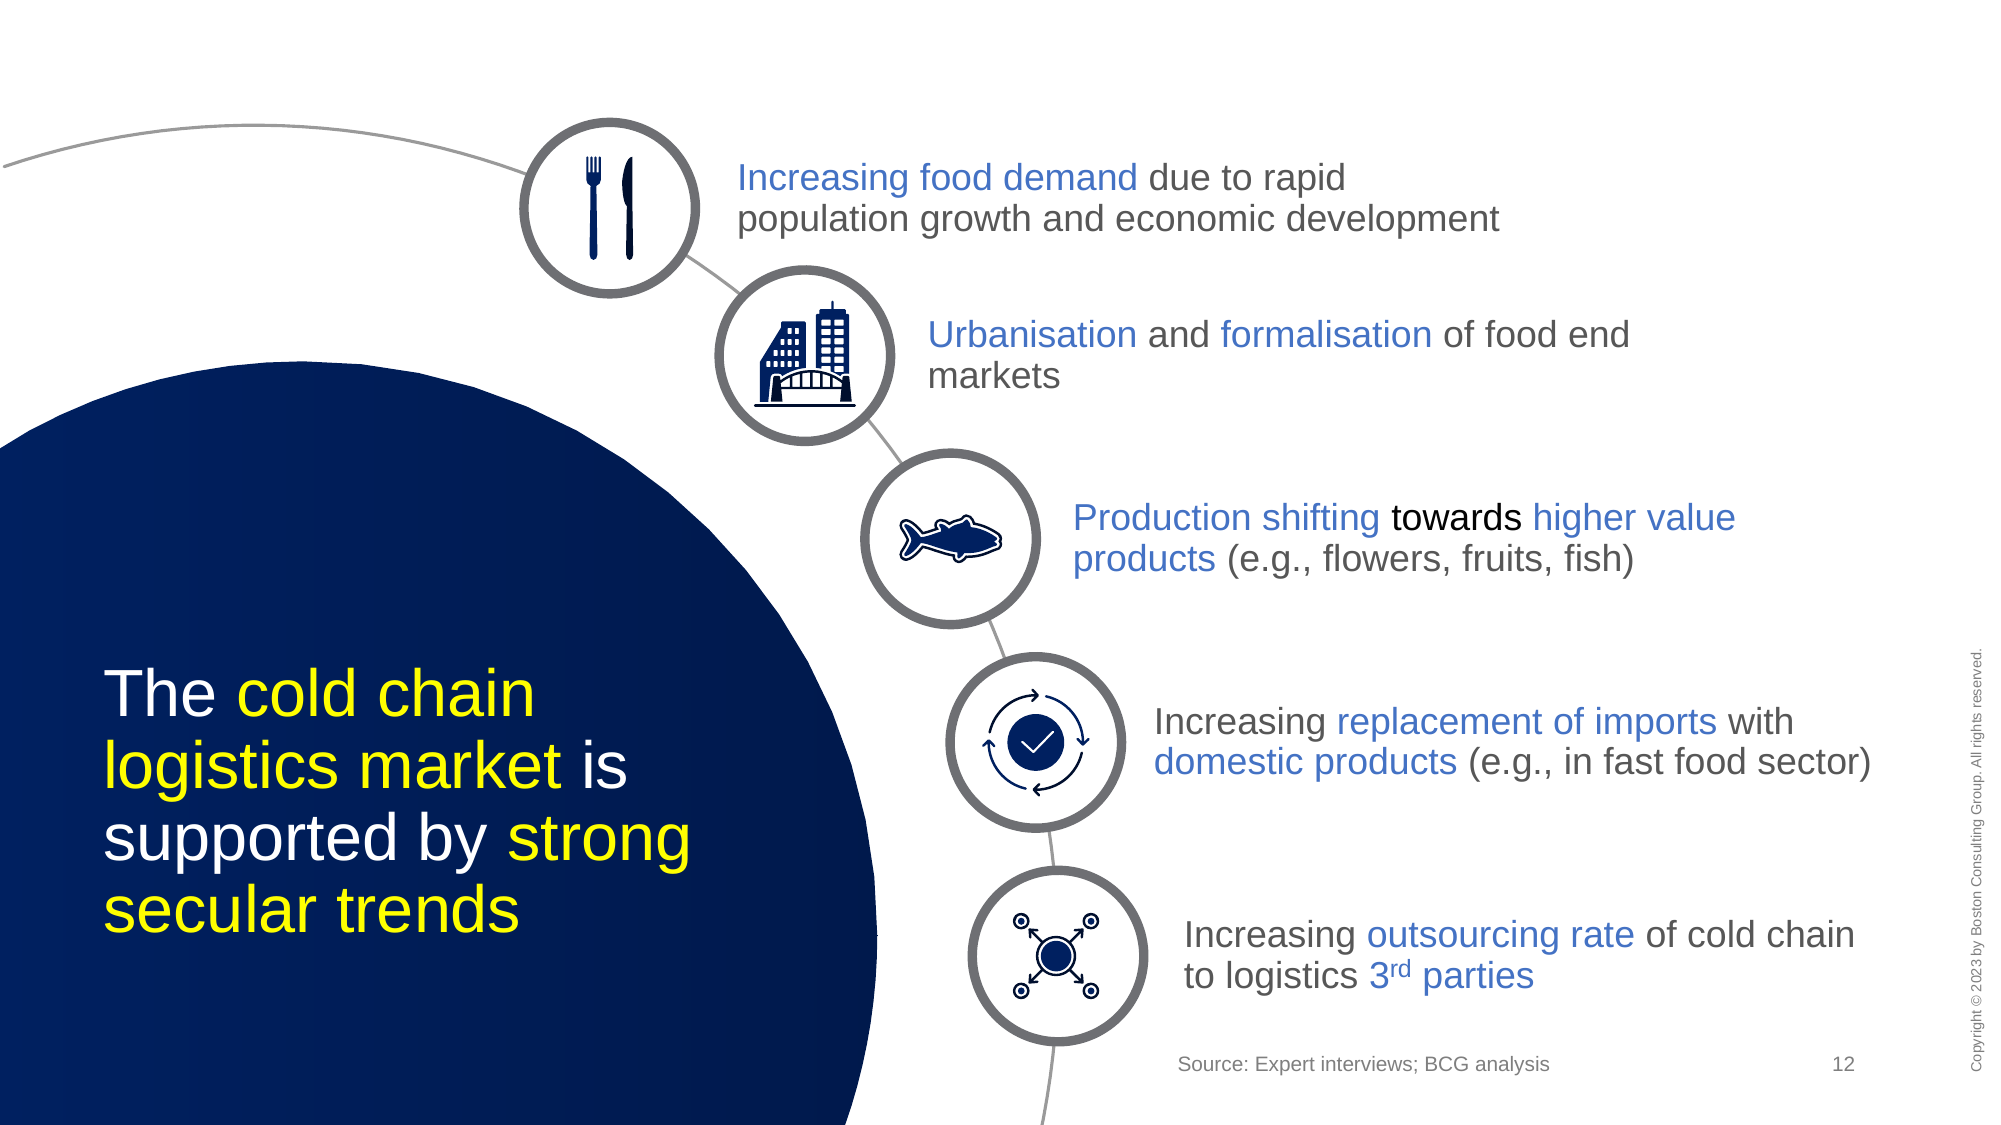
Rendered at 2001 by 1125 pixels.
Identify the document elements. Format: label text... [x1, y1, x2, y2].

text_box [864, 453, 1037, 625]
text_box [950, 656, 1122, 829]
text_box Increasing outsourcing rate of cold chain to logistics 3rd parties [1177, 909, 1897, 1003]
text_box [719, 269, 891, 442]
text_box Urbanisation and formalisation of food end markets [921, 308, 1721, 403]
text_box Source: Expert interviews; BCG analysis [1178, 1054, 1851, 1076]
text_box [0, 361, 878, 1125]
text_box [972, 870, 1144, 1042]
text_box [523, 122, 696, 294]
text_box Production shifting towards higher value products (e.g., flowers, fruits, fish) [1066, 491, 1799, 586]
text_box Increasing food demand due to rapid population growth and economic development [730, 151, 1517, 246]
text_box The cold chain logistics market is supported by strong secular trends [103, 628, 710, 977]
text_box Increasing replacement of imports with domestic products (e.g., in fast food sector) [1147, 695, 1880, 790]
